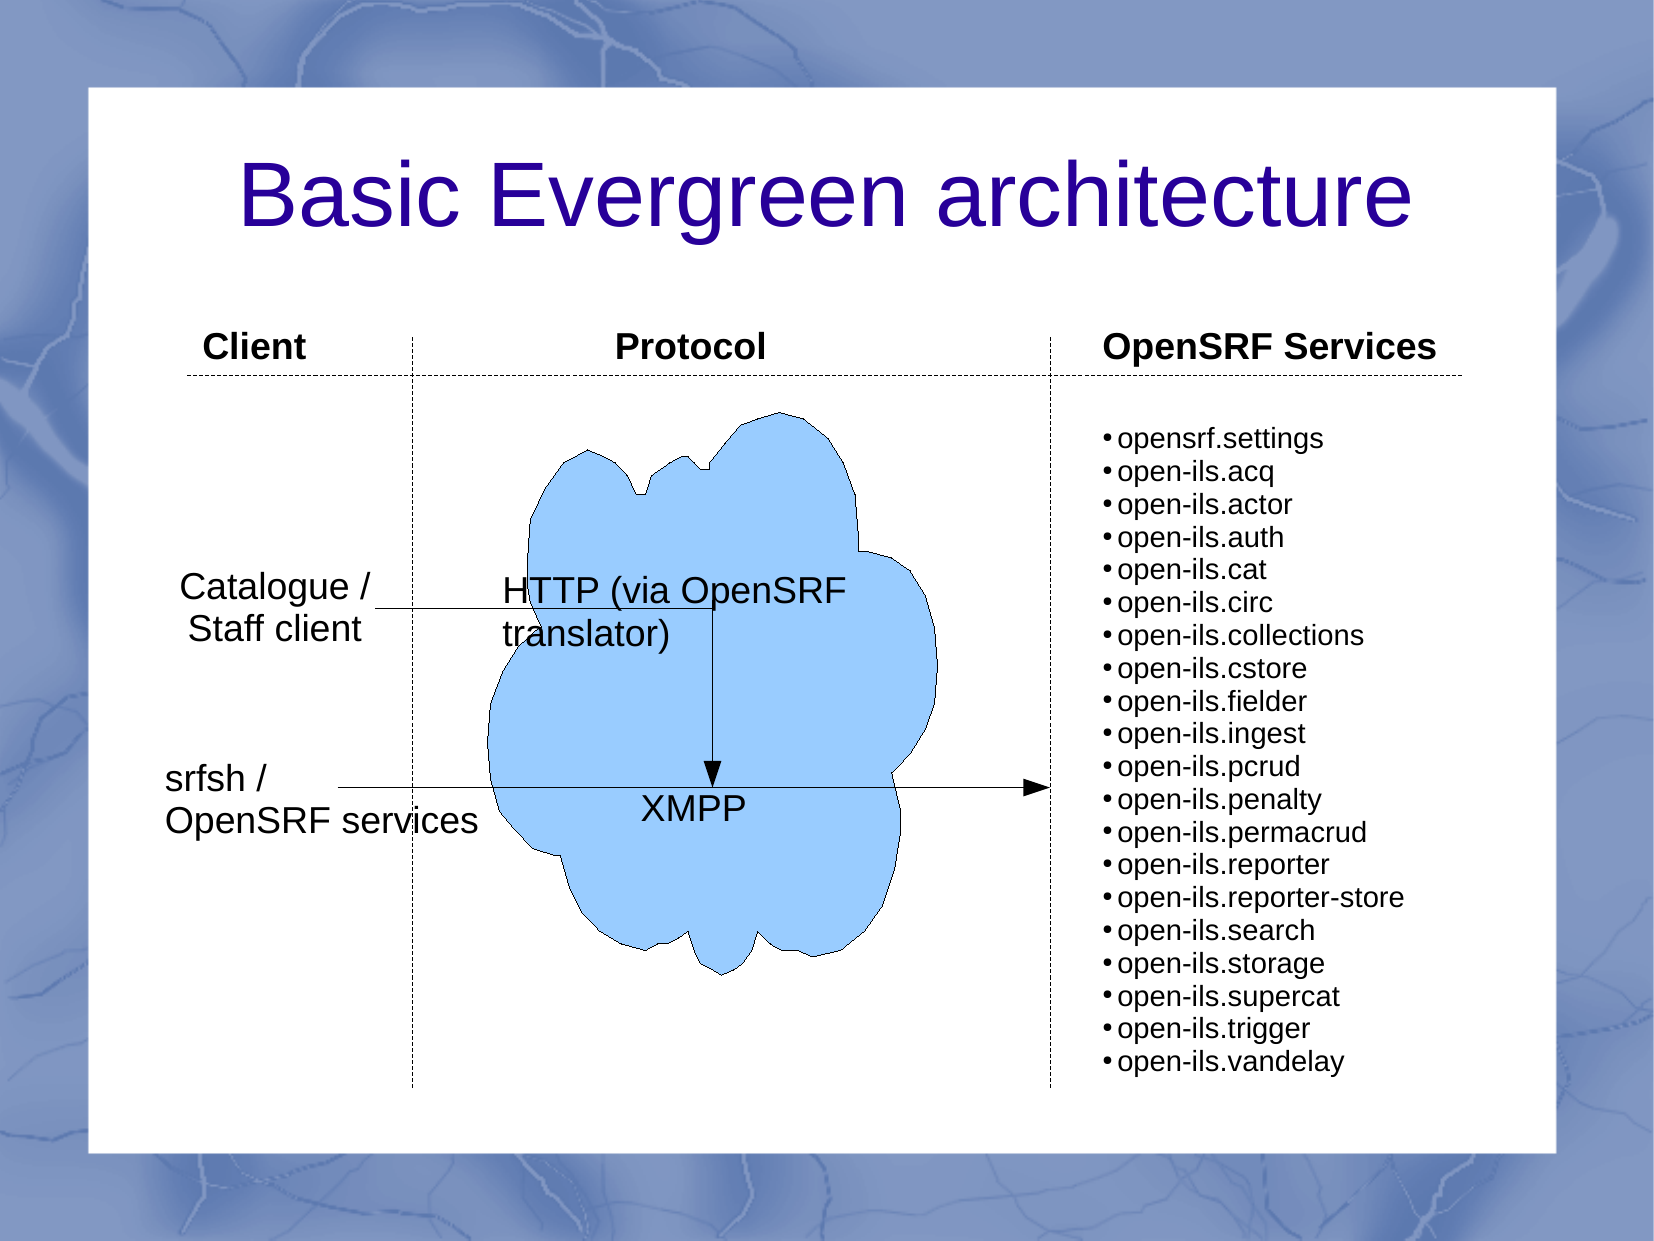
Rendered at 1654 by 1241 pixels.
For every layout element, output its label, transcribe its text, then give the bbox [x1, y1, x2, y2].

text_box opensrf.settings open-ils.acq open-ils.actor open-ils.auth open-ils.cat open-ils.circ open-ils.collections open-ils.cstore open-ils.fielder open-ils.ingest open-ils.pcrud open-ils.penalty open-ils.permacrud open-ils.reporter open-ils.reporter-store open-ils.search open-ils.storage open-ils.supercat open-ils.trigger open-ils.vandelay [1087, 414, 1538, 1086]
text_box Client [187, 318, 376, 376]
text_box srfsh / OpenSRF services [150, 750, 526, 891]
picture [0, 0, 1654, 1241]
text_box [487, 662, 712, 787]
text_box [526, 788, 901, 976]
text_box Protocol [600, 318, 826, 376]
title Basic Evergreen architecture [118, 98, 1536, 291]
text_box HTTP (via OpenSRF translator) [487, 562, 901, 662]
text_box [713, 564, 938, 787]
text_box Catalogue / Staff client [143, 558, 407, 658]
text_box [527, 412, 898, 562]
text_box OpenSRF Services [1087, 318, 1463, 376]
